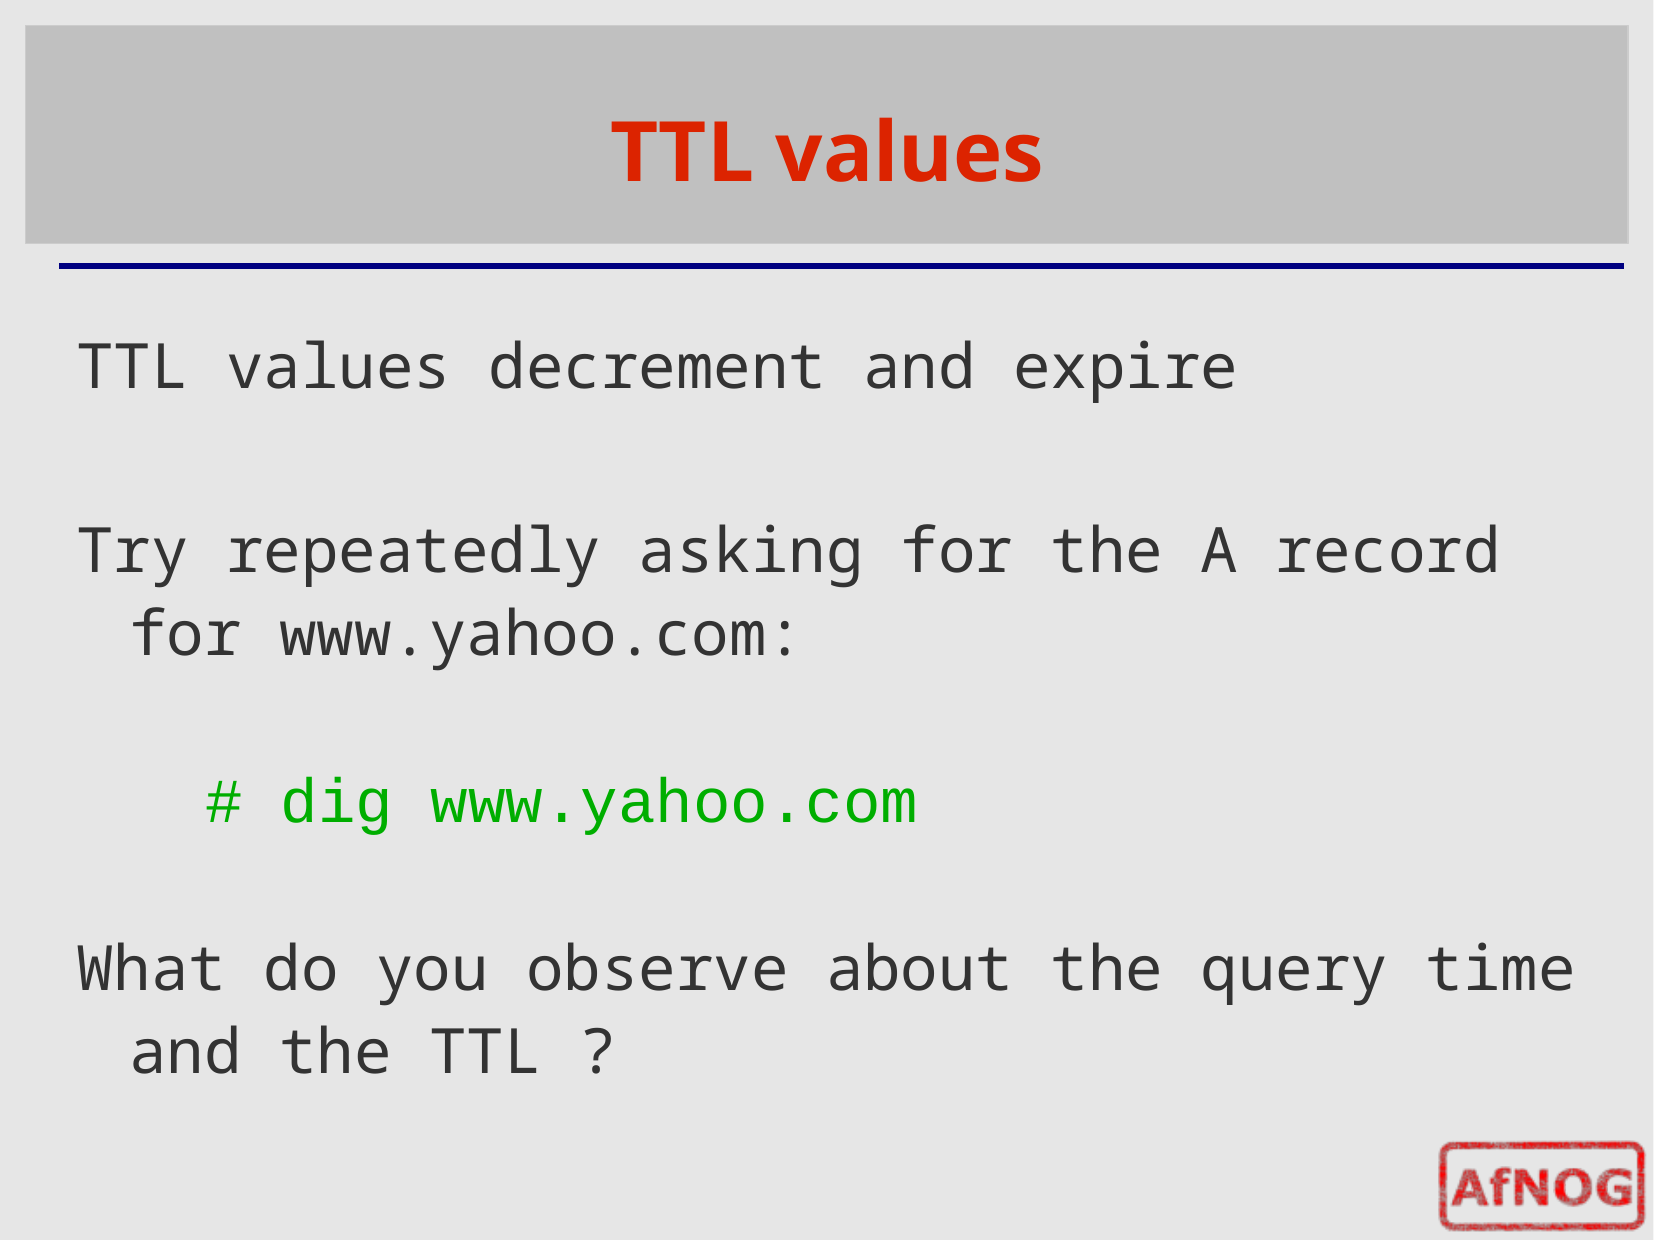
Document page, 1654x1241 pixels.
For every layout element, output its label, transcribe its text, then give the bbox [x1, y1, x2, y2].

picture [1437, 1139, 1648, 1235]
list TTL values decrement and expire Try repeatedly asking for the A record for www.yahoo.com: # dig www.yahoo.com What do you observe about the query time and the TTL ? [59, 322, 1595, 1132]
title TTL values [121, 46, 1534, 254]
